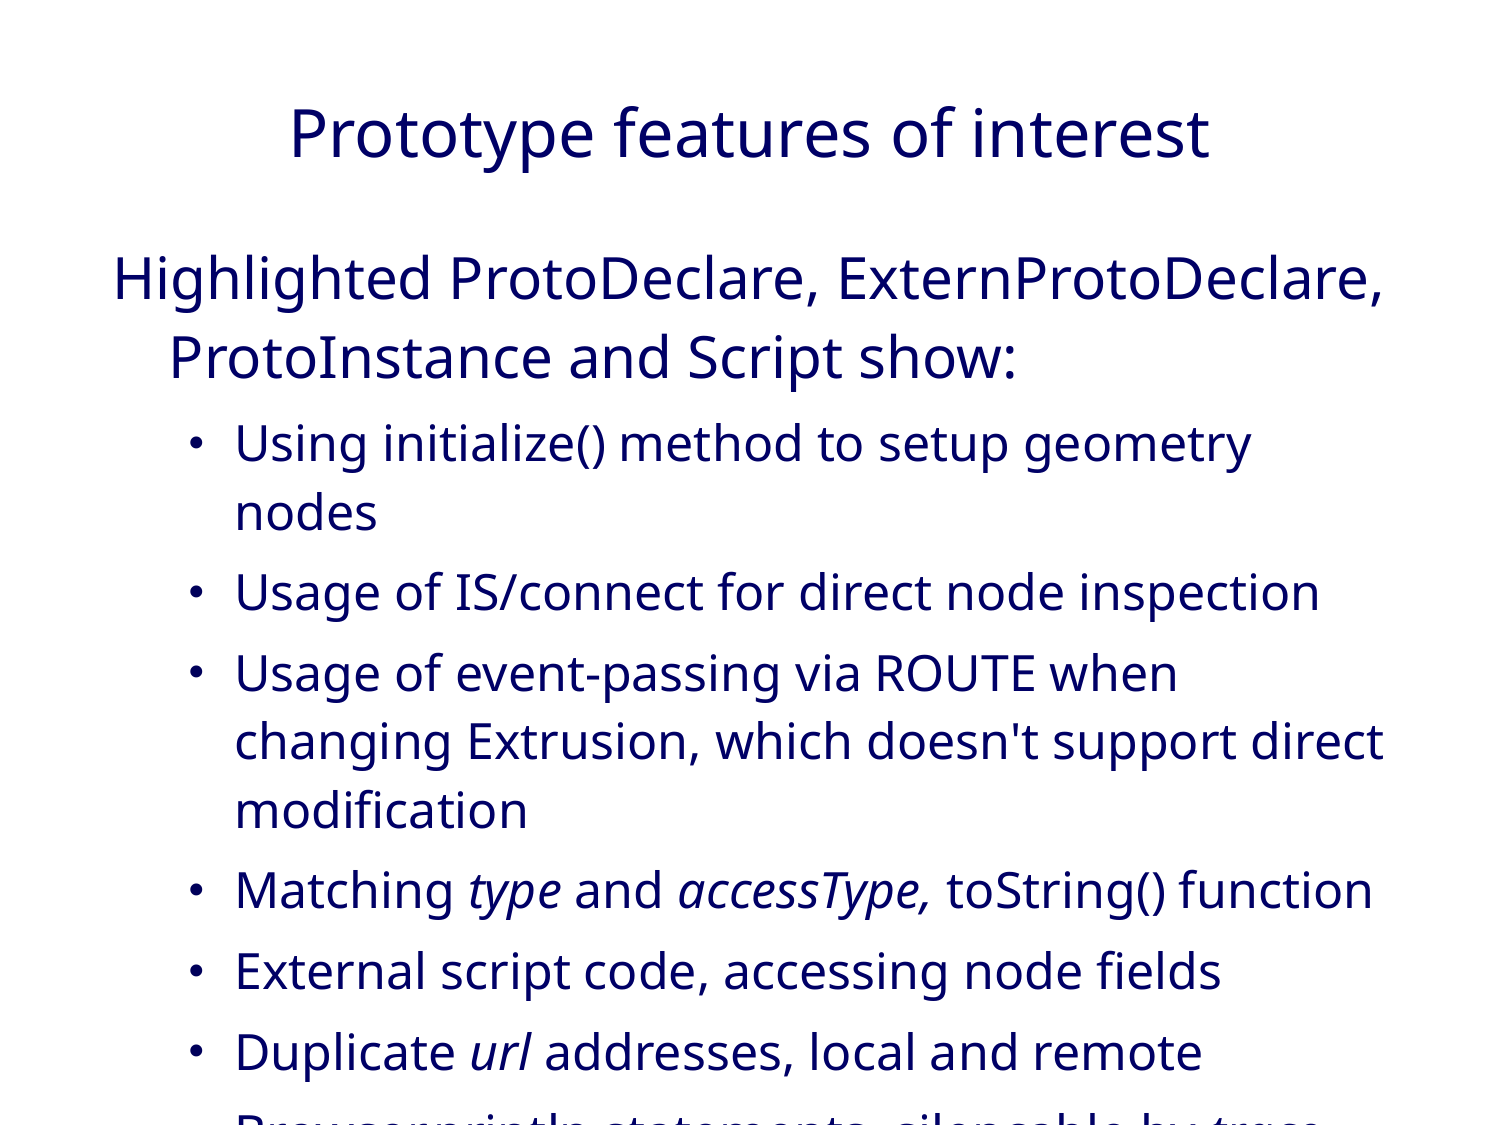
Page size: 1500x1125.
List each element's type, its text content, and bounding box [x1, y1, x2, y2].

list Highlighted ProtoDeclare, ExternProtoDeclare, ProtoInstance and Script show: Using initialize() method to setup geometry nodes Usage of IS/connect for direct node inspection Usage of event-passing via ROUTE when changing Extrusion, which doesn't support direct modification Matching type and accessType, toString() function External script code, accessing node fields Duplicate url addresses, local and remote Browser.println statements, silencable by trace field Internal var declarations, Javascript Math library [112, 237, 1388, 1021]
title Prototype features of interest [112, 44, 1388, 218]
